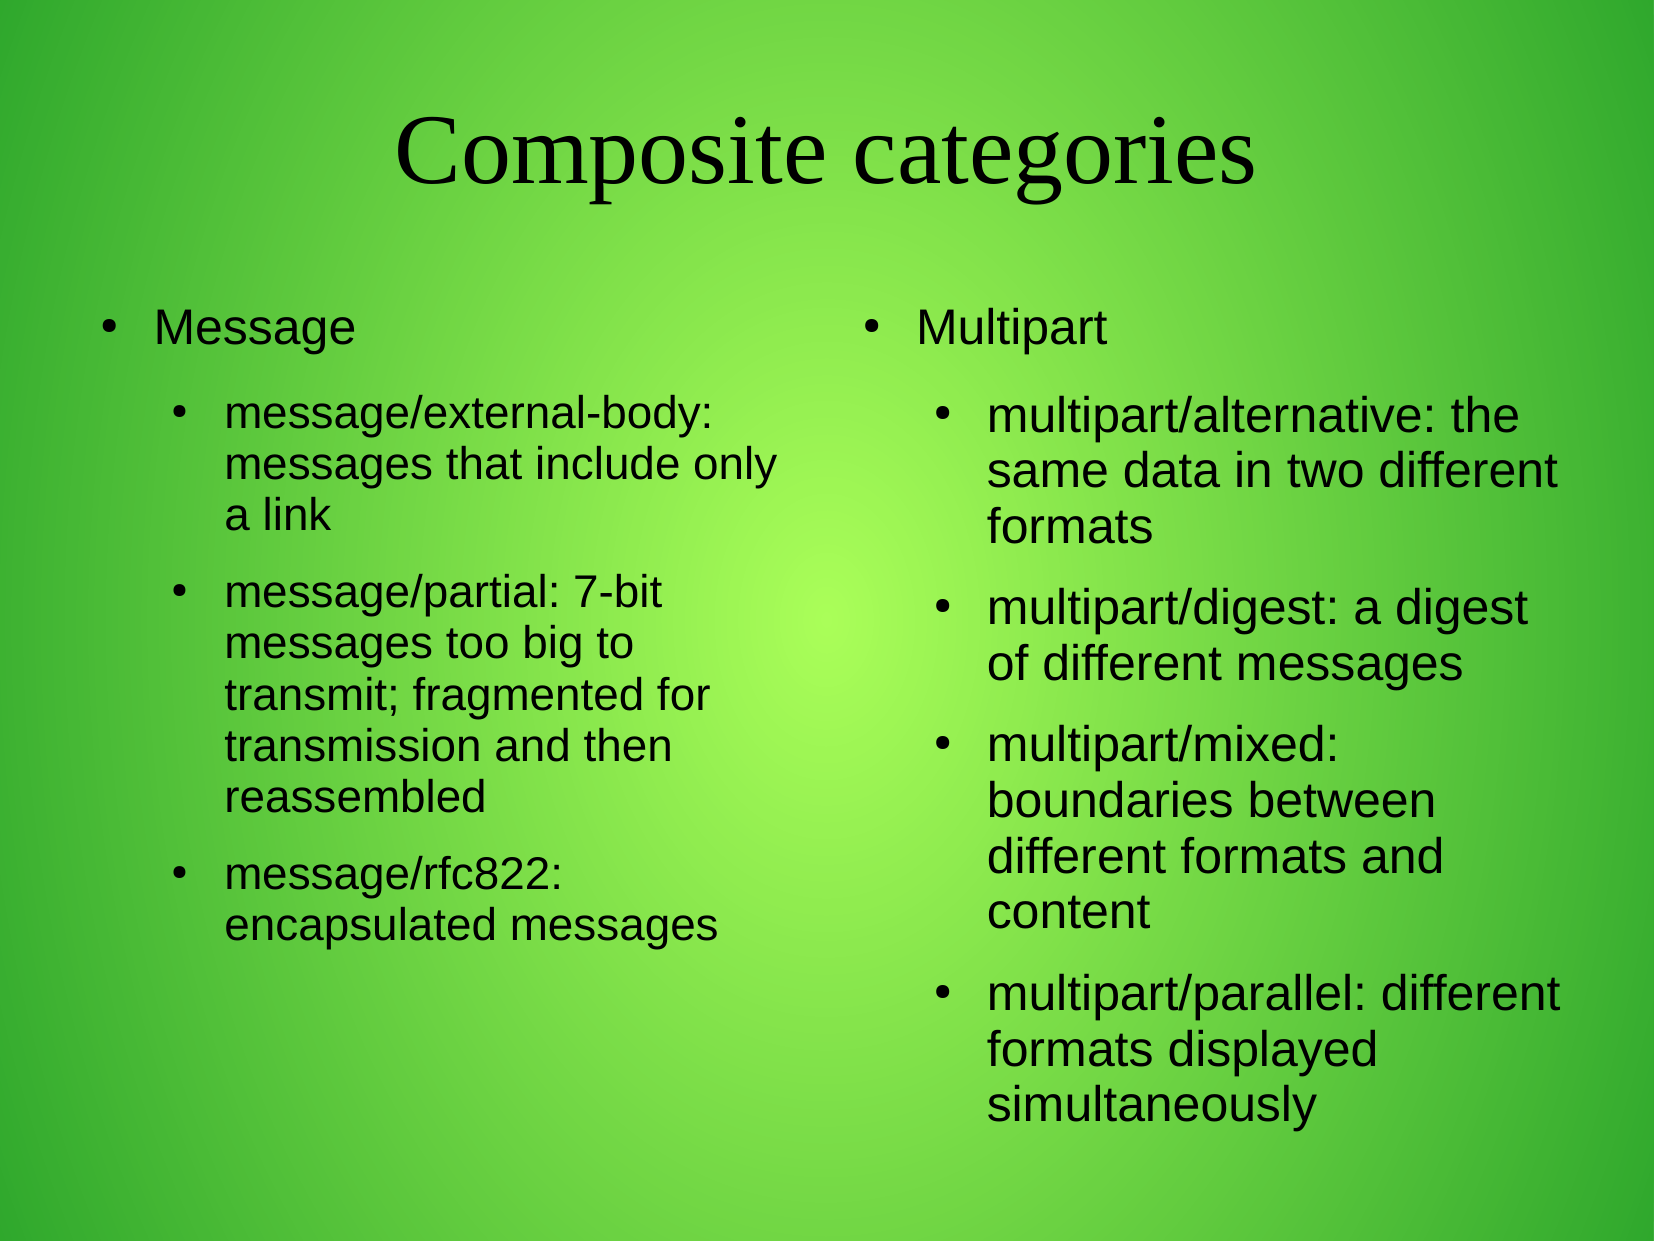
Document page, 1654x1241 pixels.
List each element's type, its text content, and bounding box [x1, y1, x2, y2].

list Multipart multipart/alternative: the same data in two different formats multipart/digest: a digest of different messages multipart/mixed: boundaries between different formats and content multipart/parallel: different formats displayed simultaneously [845, 299, 1571, 1146]
title Composite categories [82, 47, 1571, 252]
list Message message/external-body: messages that include only a link message/partial: 7-bit messages too big to transmit; fragmented for transmission and then reassembled message/rfc822: encapsulated messages [82, 299, 815, 1158]
